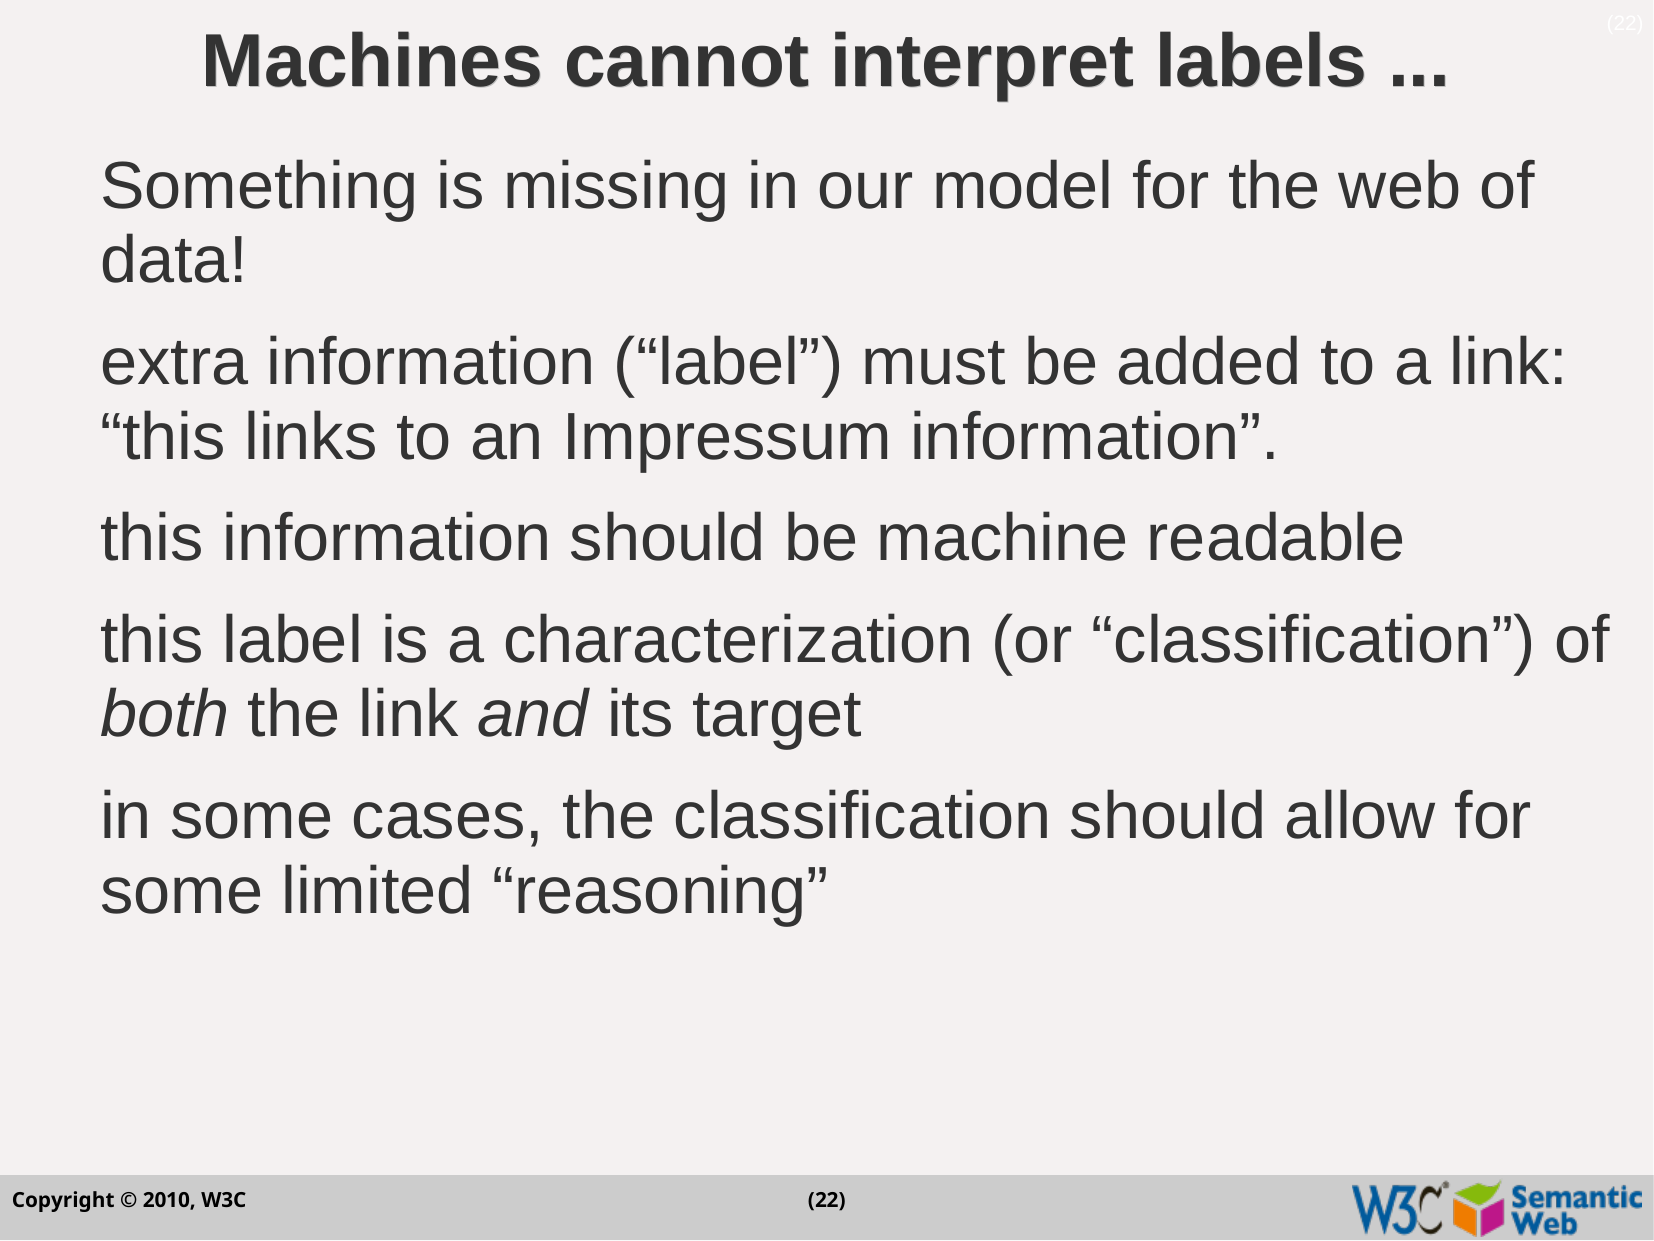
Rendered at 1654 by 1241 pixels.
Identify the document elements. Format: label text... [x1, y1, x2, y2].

title Machines cannot interpret labels ... [0, 0, 1654, 119]
list Something is missing in our model for the web of data! extra information (“label”) must be added to a link: “this links to an Impressum information”. this information should be machine readable this label is a characterization (or “classification”) of both the link and its target in some cases, the classification should allow for some limited “reasoning” [29, 147, 1624, 1134]
picture [1352, 1178, 1642, 1237]
